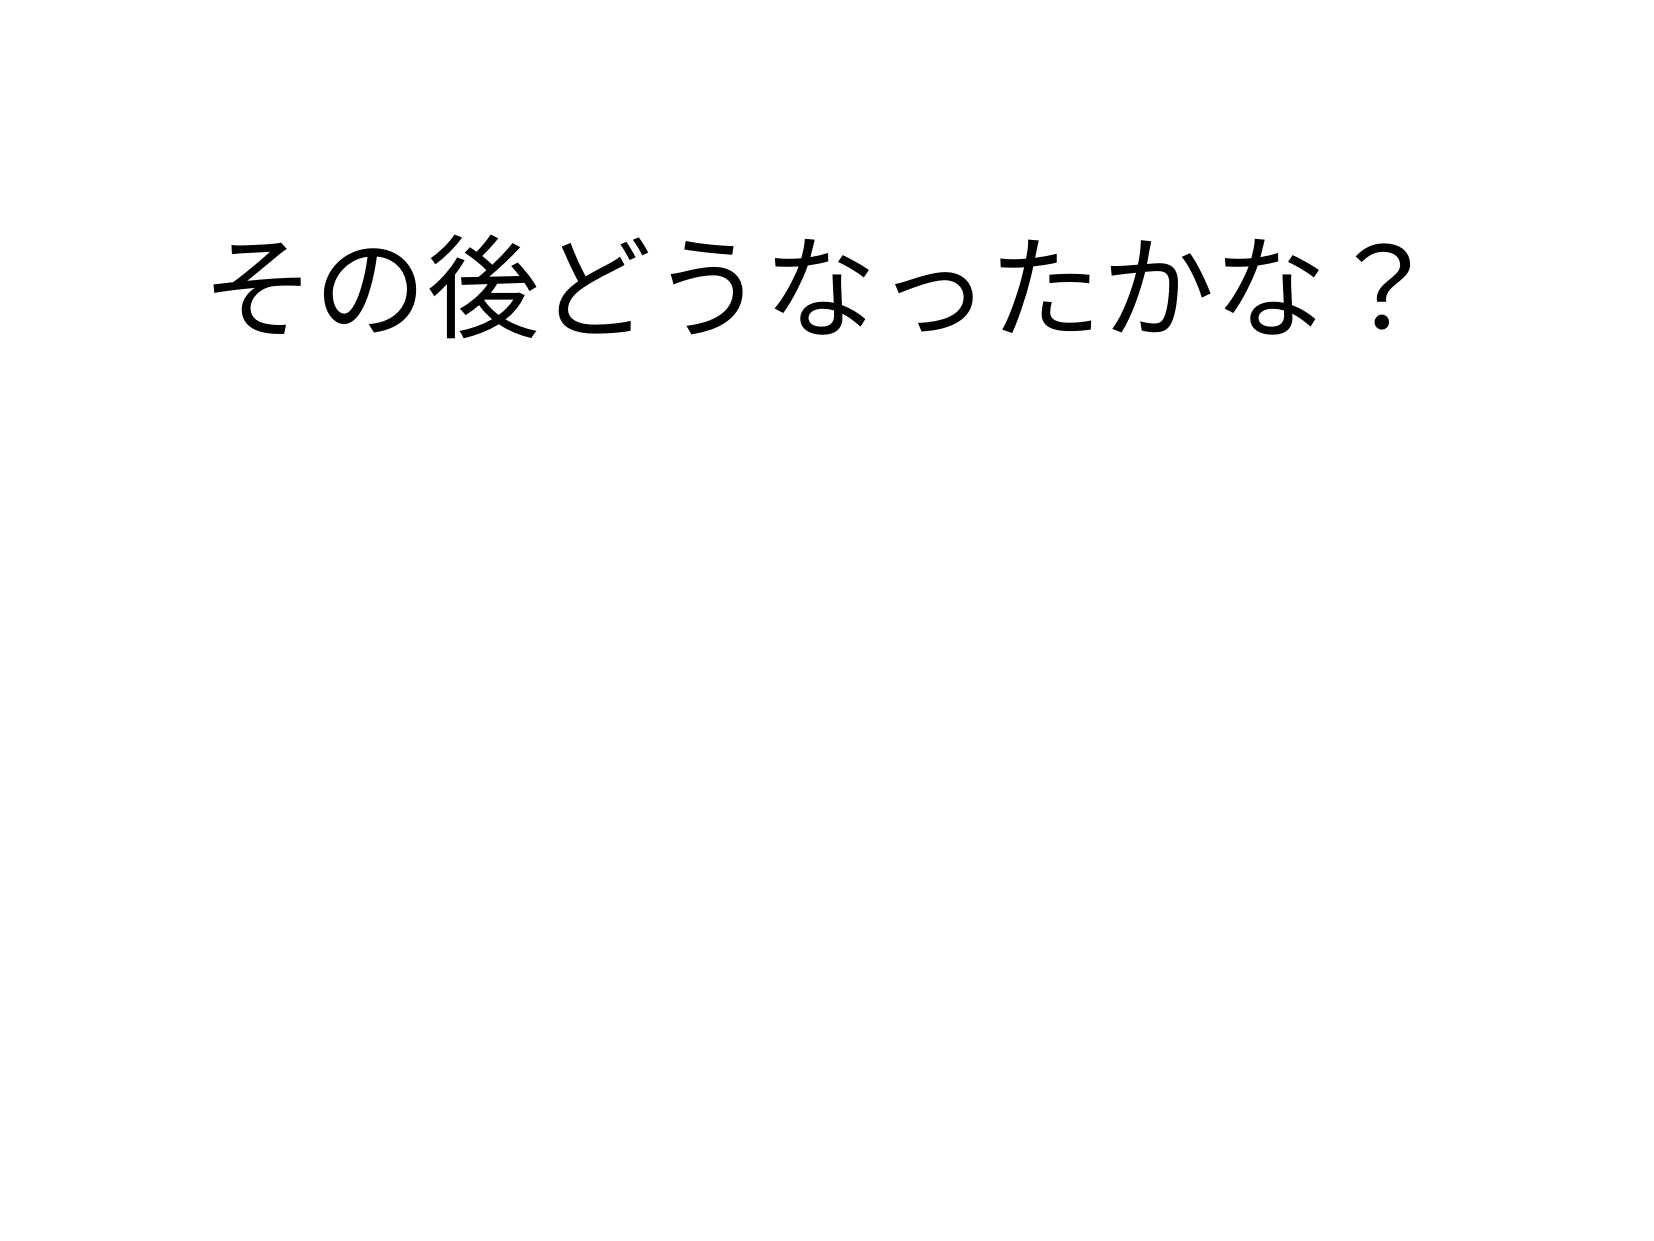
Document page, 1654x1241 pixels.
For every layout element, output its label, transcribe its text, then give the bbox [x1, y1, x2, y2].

title その後どうなったかな？ [76, 176, 1565, 384]
